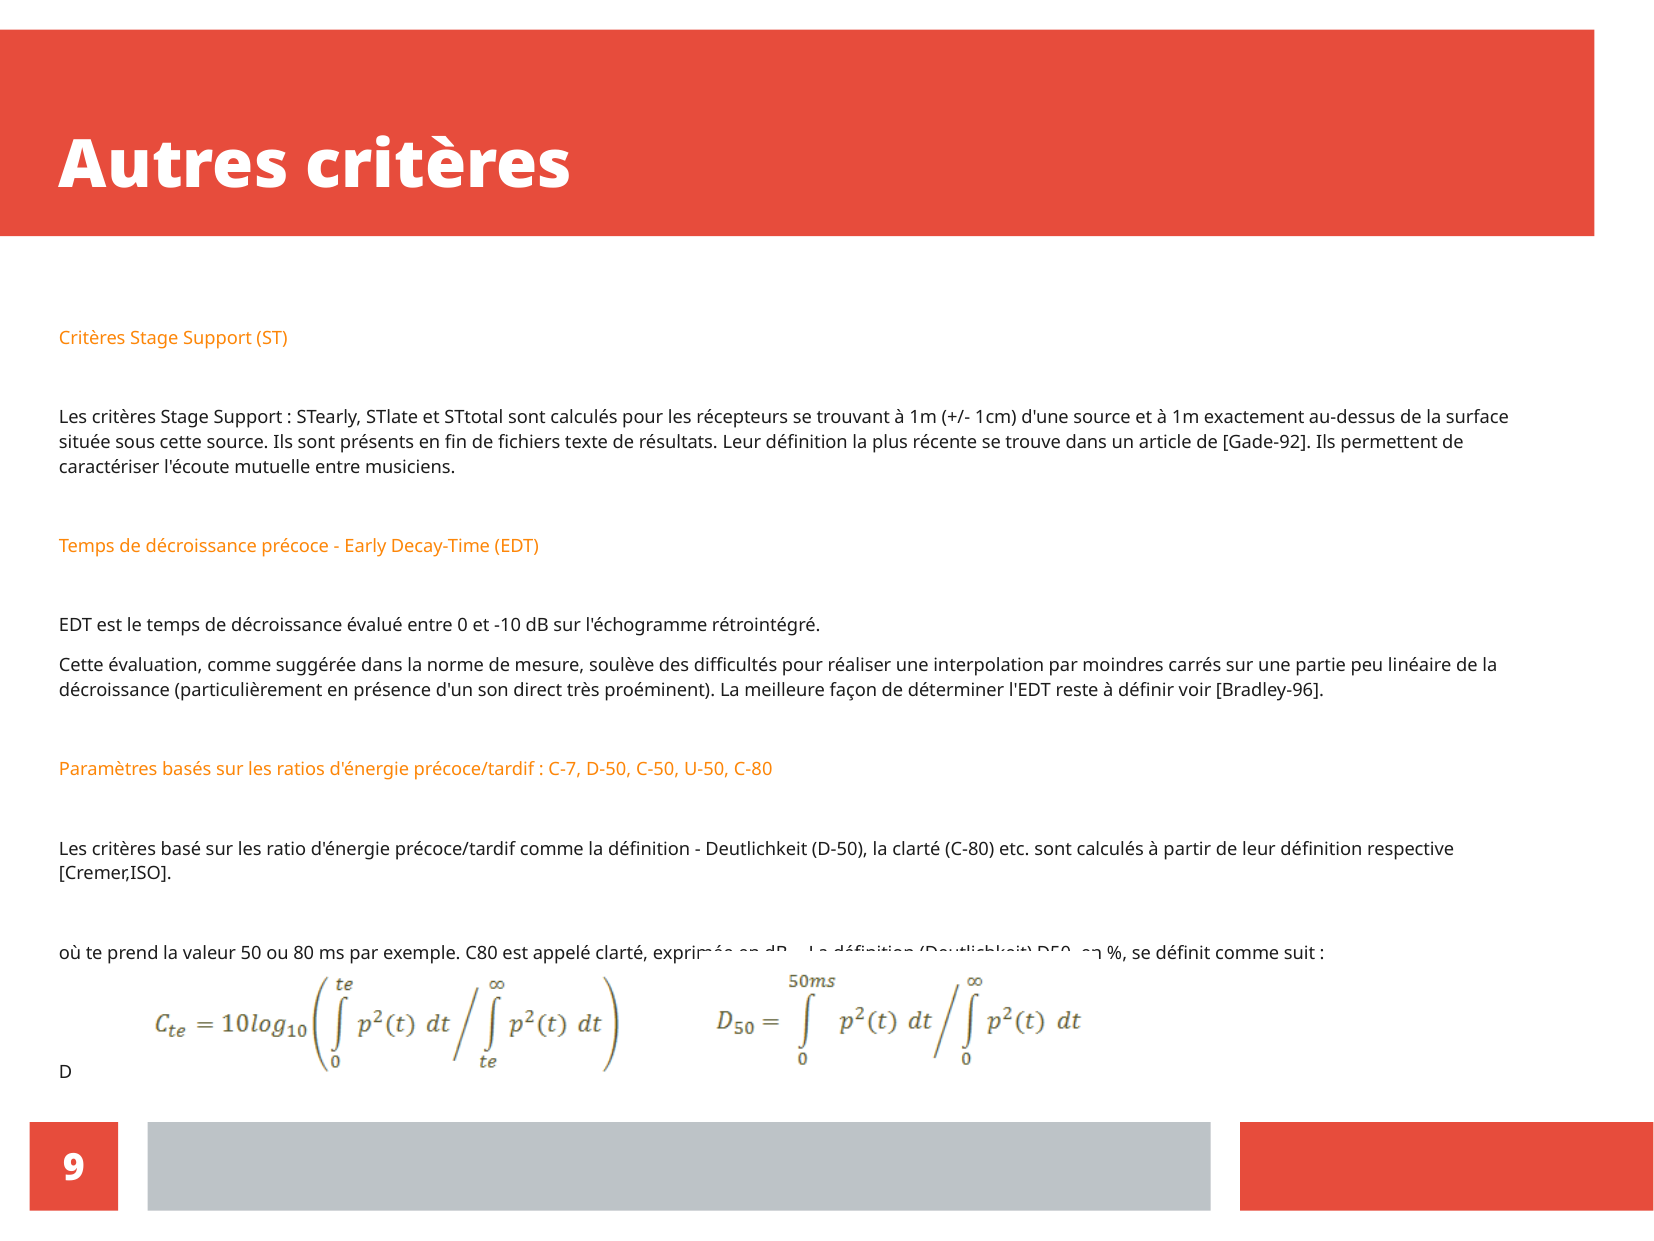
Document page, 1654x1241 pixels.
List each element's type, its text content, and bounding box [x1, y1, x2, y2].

picture [140, 965, 644, 1093]
picture [699, 951, 1098, 1093]
list Critères Stage Support (ST) Les critères Stage Support : STearly, STlate et STtotal sont calculés pour les récepteurs se trouvant à 1m (+/- 1cm) d'une source et à 1m exactement au-dessus de la surface située sous cette source. Ils sont présents en fin de fichiers texte de résultats. Leur définition la plus récente se trouve dans un article de [Gade-92]. Ils permettent de caractériser l'écoute mutuelle entre musiciens. Temps de décroissance précoce - Early Decay-Time (EDT) EDT est le temps de décroissance évalué entre 0 et -10 dB sur l'échogramme rétrointégré. Cette évaluation, comme suggérée dans la norme de mesure, soulève des difficultés pour réaliser une interpolation par moindres carrés sur une partie peu linéaire de la décroissance (particulièrement en présence d'un son direct très proéminent). La meilleure façon de déterminer l'EDT reste à définir voir [Bradley-96]. Paramètres basés sur les ratios d'énergie précoce/tardif : C-7, D-50, C-50, U-50, C-80 Les critères basé sur les ratio d'énergie précoce/tardif comme la définition - Deutlichkeit (D-50), la clarté (C-80) etc. sont calculés à partir de leur définition respective [Cremer,ISO]. où te prend la valeur 50 ou 80 ms par exemple. C80 est appelé clarté, exprimée en dB. La définition (Deutlichkeit) D50, en %, se définit comme suit : D [59, 324, 1565, 1093]
title Autres critères [59, 59, 1595, 207]
